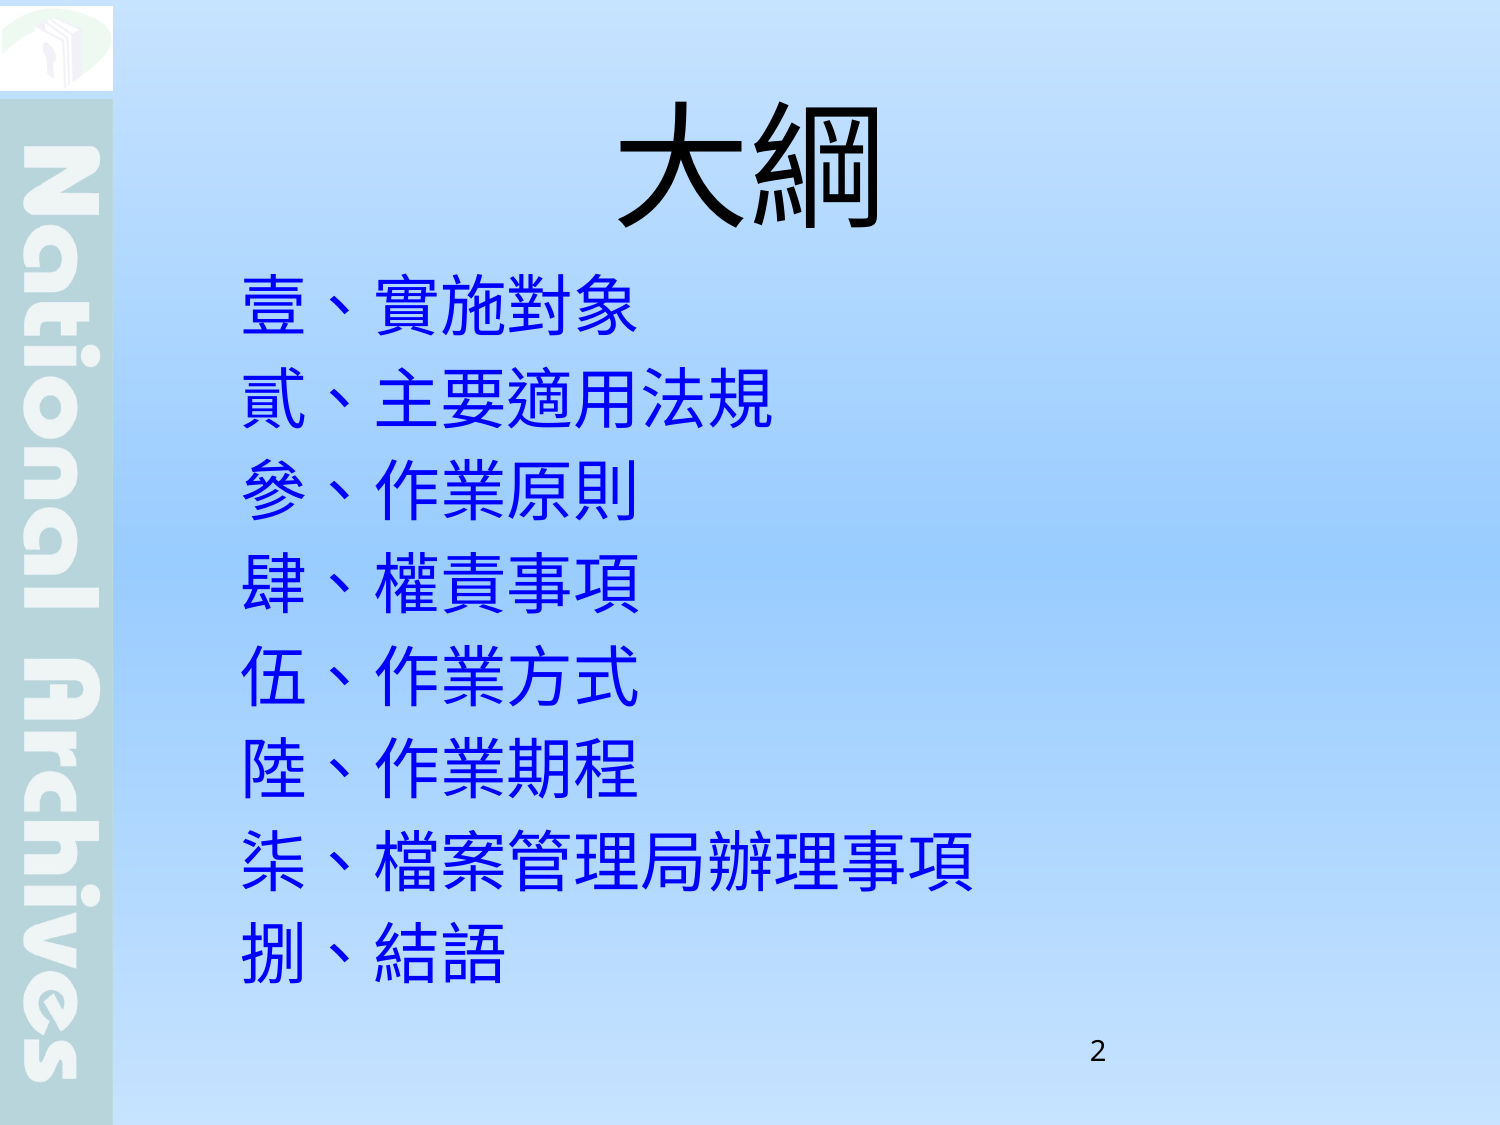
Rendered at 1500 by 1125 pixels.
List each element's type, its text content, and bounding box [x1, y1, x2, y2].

title 大綱 [112, 62, 1388, 263]
subtitle 壹、實施對象 貳、主要適用法規 參、作業原則 肆、權責事項 伍、作業方式 陸、作業期程 柒、檔案管理局辦理事項 捌、結語 [225, 262, 1438, 1013]
text_box [1074, 1025, 1388, 1101]
